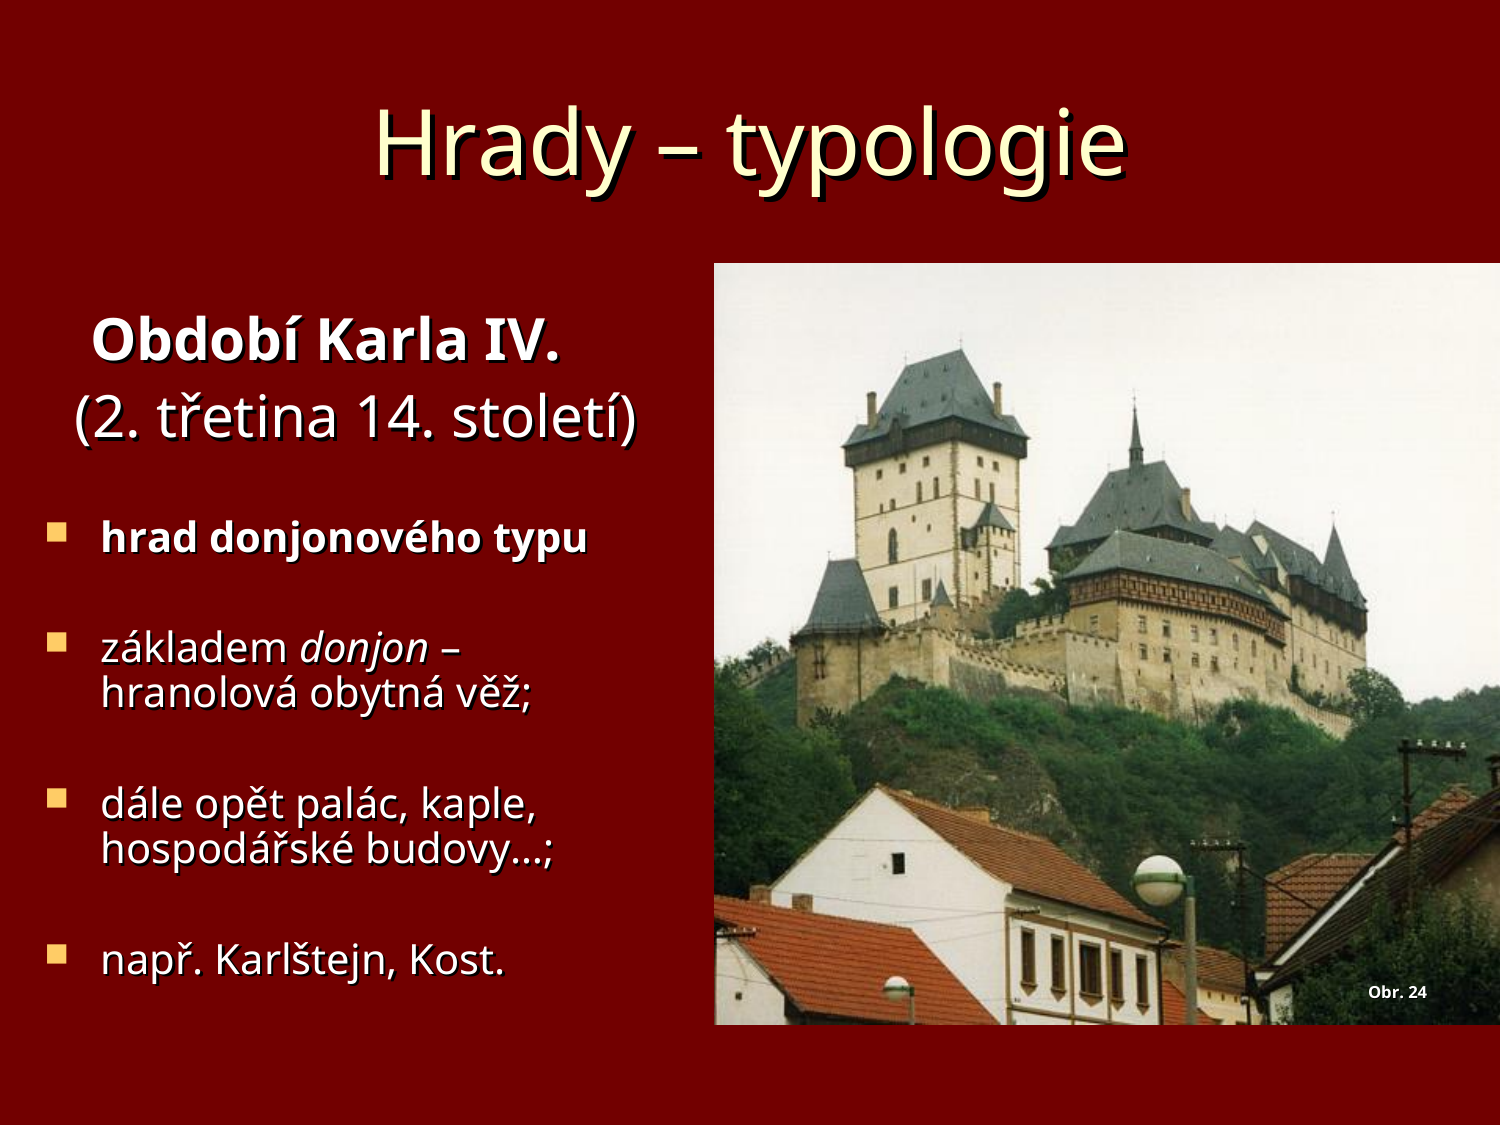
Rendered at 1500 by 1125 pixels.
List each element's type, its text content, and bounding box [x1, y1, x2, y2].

list Období Karla IV. (2. třetina 14. století) hrad donjonového typu základem donjon – hranolová obytná věž; dále opět palác, kaple, hospodářské budovy…; např. Karlštejn, Kost. [29, 302, 715, 1047]
text_box [714, 264, 1500, 1025]
text_box Obr. 24 [1353, 976, 1500, 1011]
title Hrady – typologie [75, 45, 1426, 233]
